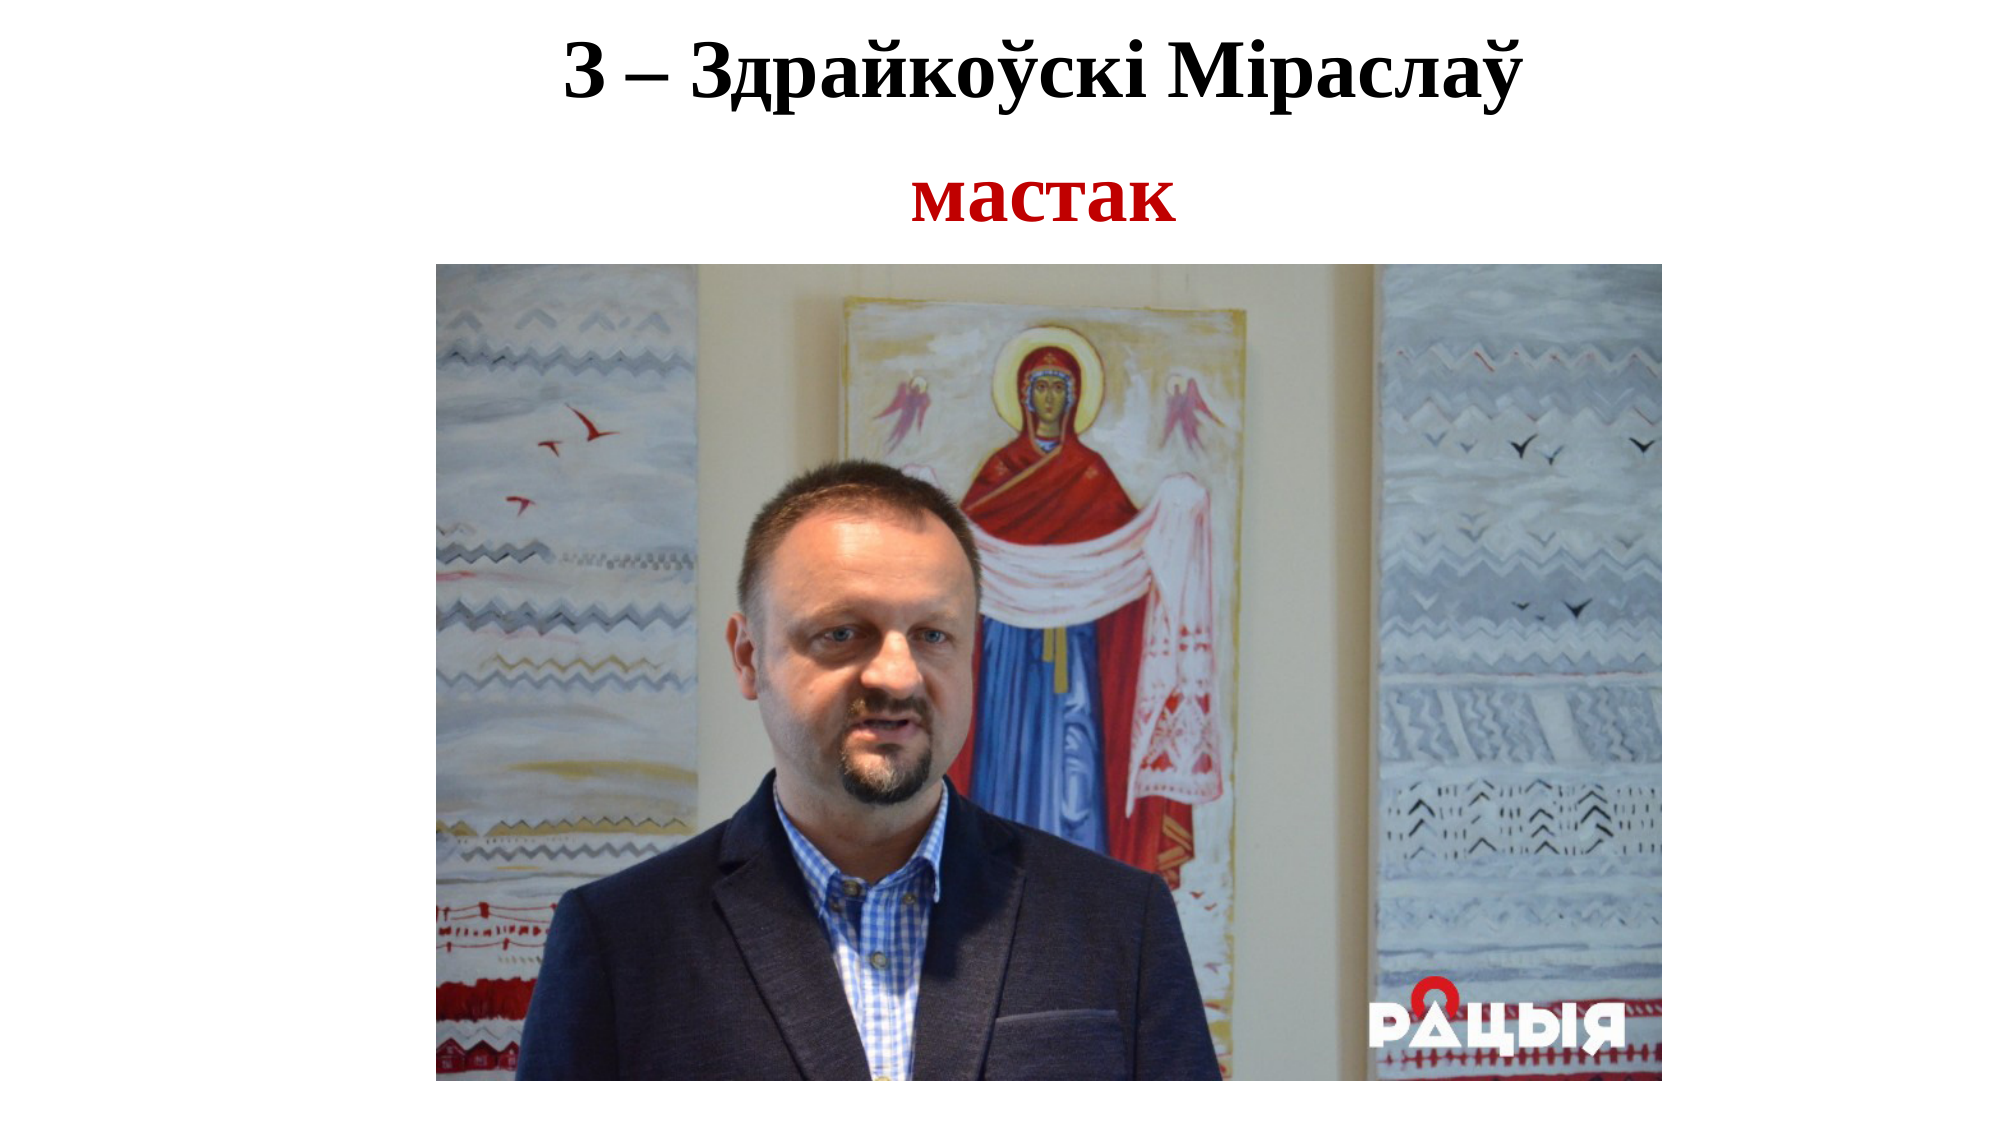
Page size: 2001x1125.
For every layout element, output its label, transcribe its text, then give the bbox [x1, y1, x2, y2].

picture [436, 264, 1662, 1082]
text_box З – Здрайкоўскі Міраслаў мастак [547, 0, 1541, 246]
